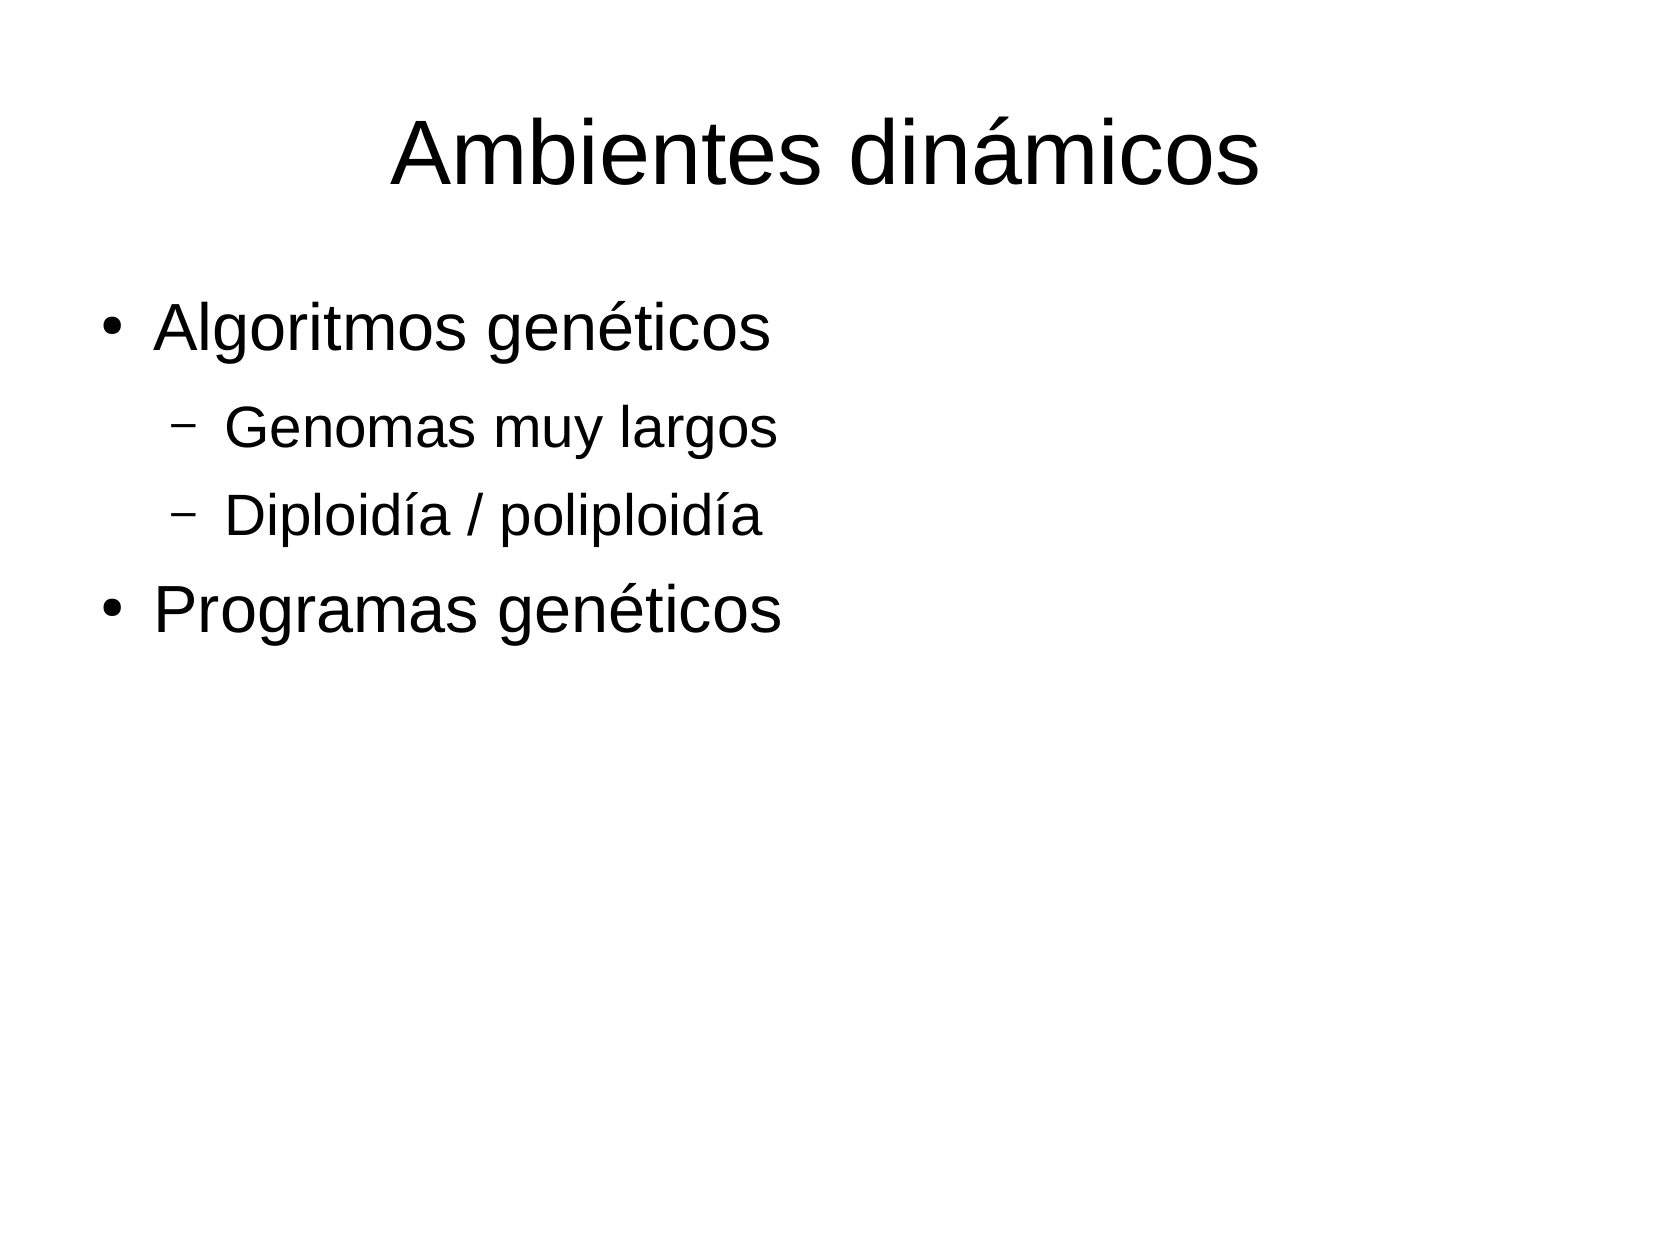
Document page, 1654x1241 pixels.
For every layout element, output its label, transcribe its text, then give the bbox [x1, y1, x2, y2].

title Ambientes dinámicos [82, 49, 1571, 257]
list Algoritmos genéticos Genomas muy largos Diploidía / poliploidía Programas genéticos [82, 290, 1571, 1010]
